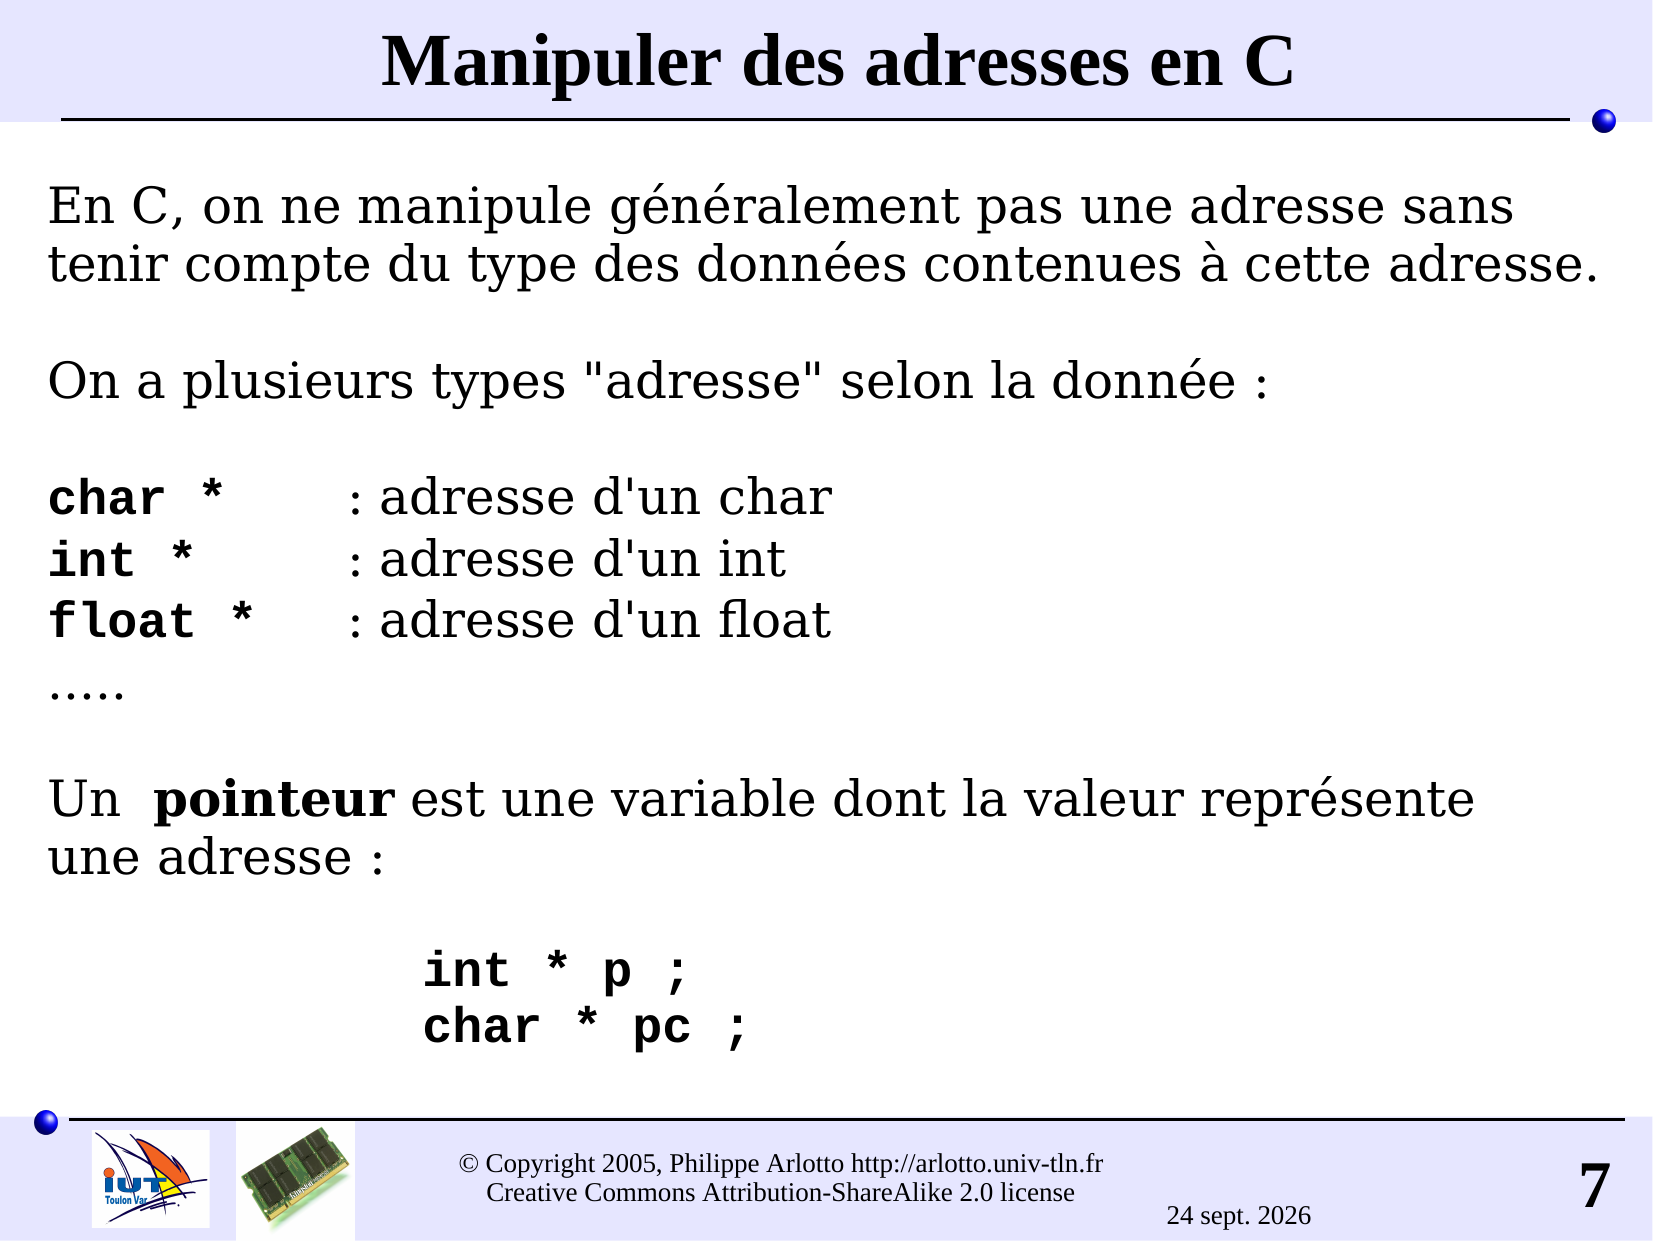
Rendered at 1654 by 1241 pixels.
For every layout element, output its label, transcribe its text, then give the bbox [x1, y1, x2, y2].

title Manipuler des adresses en C [95, 14, 1585, 107]
text_box En C, on ne manipule généralement pas une adresse sans tenir compte du type des données contenues à cette adresse. On a plusieurs types "adresse" selon la donnée : char * : adresse d'un char int * : adresse d'un int float * : adresse d'un float ..... Un pointeur est une variable dont la valeur représente une adresse : int * p ; char * pc ; [47, 177, 1602, 1058]
picture [236, 1121, 355, 1241]
